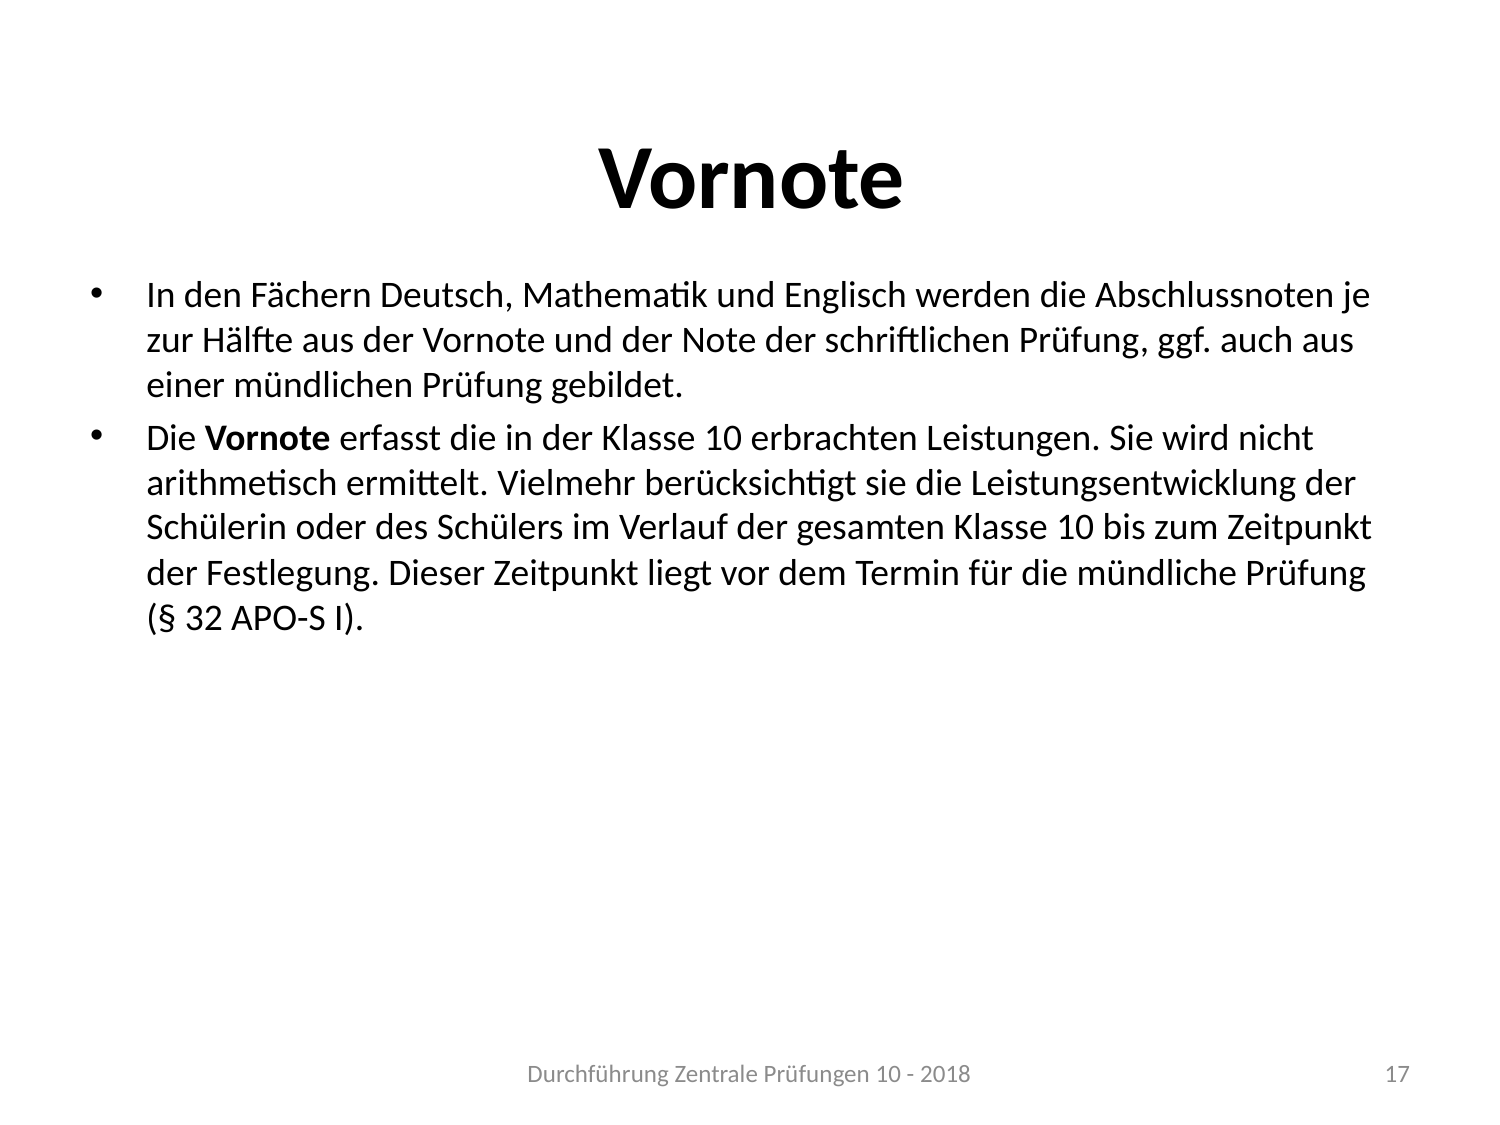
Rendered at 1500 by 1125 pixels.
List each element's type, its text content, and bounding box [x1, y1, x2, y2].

title Vornote [76, 78, 1427, 266]
slide_number <Foliennummer> [1074, 1042, 1425, 1103]
footer Durchführung Zentrale Prüfungen 10 - 2018 [512, 1042, 988, 1103]
list In den Fächern Deutsch, Mathematik und Englisch werden die Abschlussnoten je zur Hälfte aus der Vornote und der Note der schriftlichen Prüfung, ggf. auch aus einer mündlichen Prüfung gebildet. Die Vornote erfasst die in der Klasse 10 erbrachten Leistungen. Sie wird nicht arithmetisch ermittelt. Vielmehr berücksichtigt sie die Leistungsentwicklung der Schülerin oder des Schülers im Verlauf der gesamten Klasse 10 bis zum Zeitpunkt der Festlegung. Dieser Zeitpunkt liegt vor dem Termin für die mündliche Prüfung (§ 32 APO-S I). [75, 262, 1425, 894]
